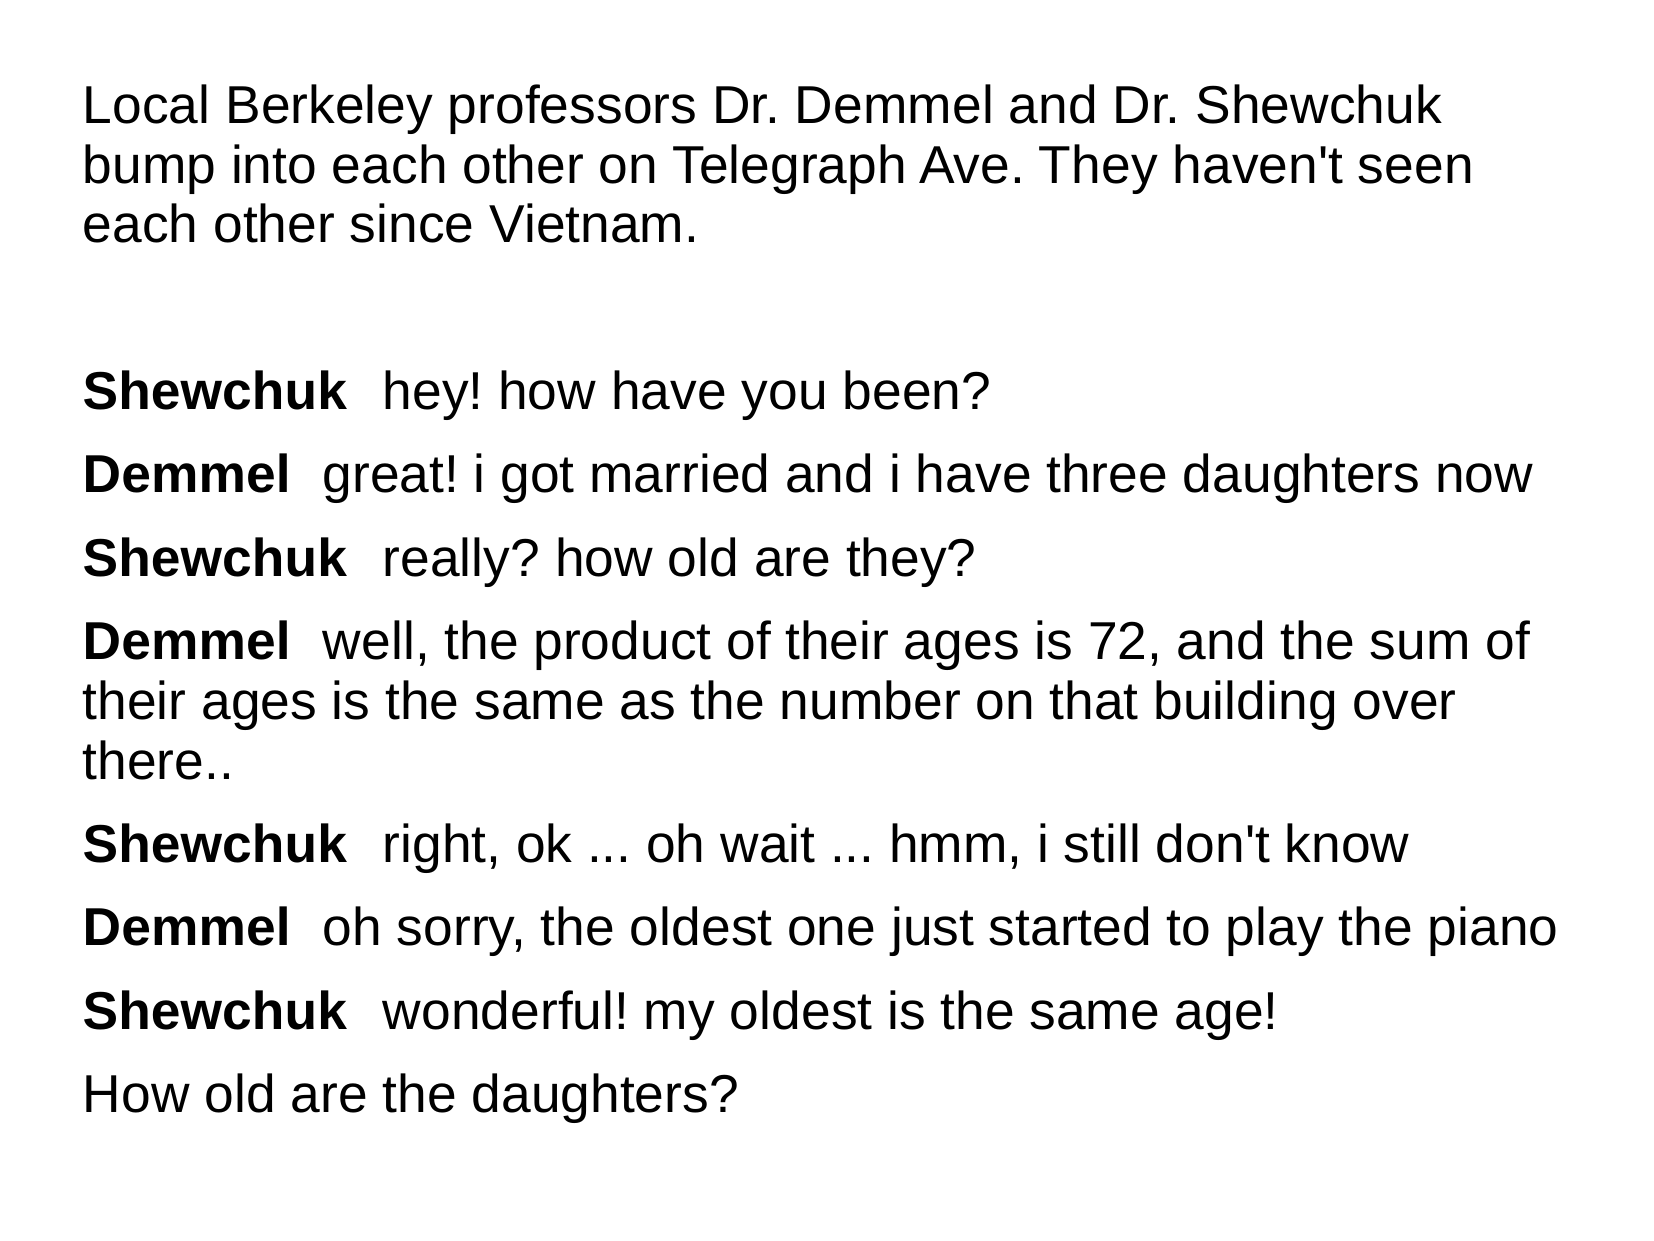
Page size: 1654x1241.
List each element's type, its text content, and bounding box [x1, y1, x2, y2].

list Local Berkeley professors Dr. Demmel and Dr. Shewchuk bump into each other on Telegraph Ave. They haven't seen each other since Vietnam. Shewchuk hey! how have you been? Demmel great! i got married and i have three daughters now Shewchuk really? how old are they? Demmel well, the product of their ages is 72, and the sum of their ages is the same as the number on that building over there.. Shewchuk right, ok ... oh wait ... hmm, i still don't know Demmel oh sorry, the oldest one just started to play the piano Shewchuk wonderful! my oldest is the same age! How old are the daughters? [82, 75, 1571, 1126]
